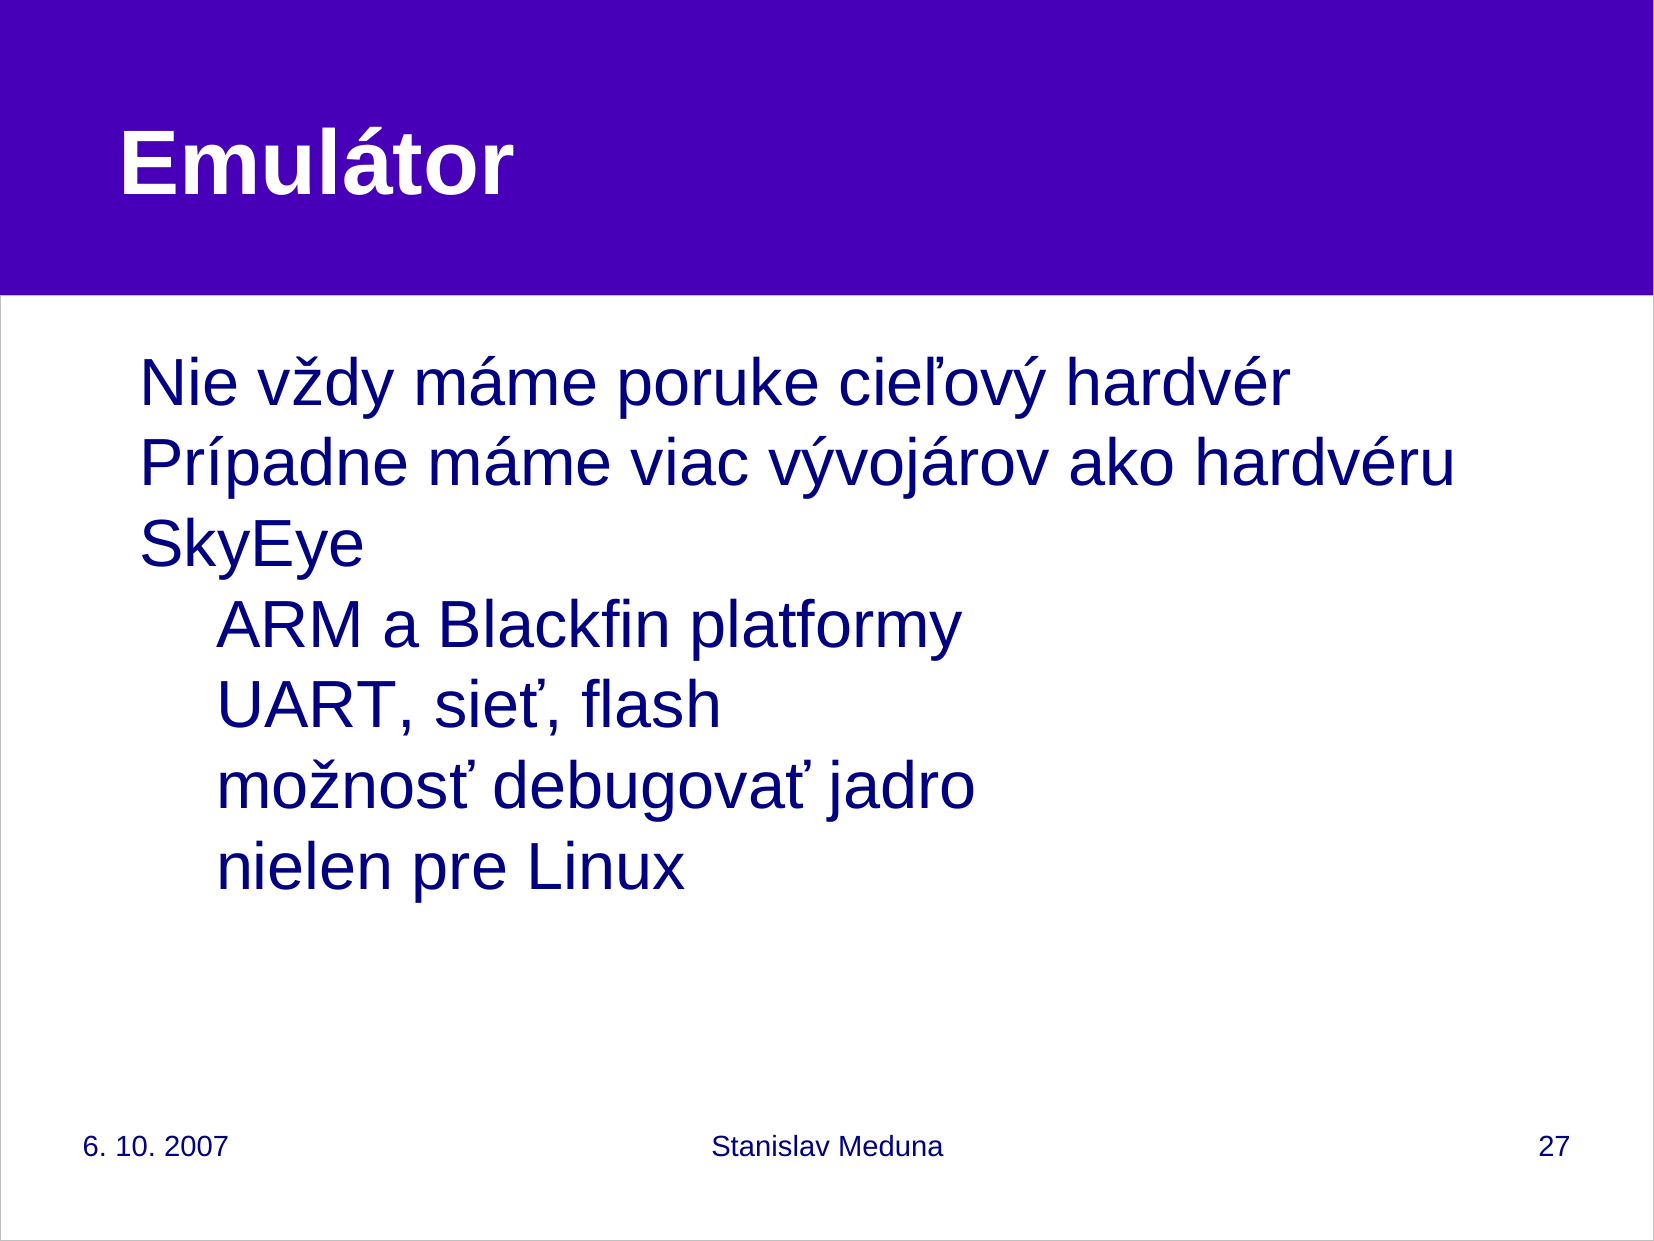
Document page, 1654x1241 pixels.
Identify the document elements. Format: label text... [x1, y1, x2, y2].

title Emulátor [118, 66, 1595, 259]
list Nie vždy máme poruke cieľový hardvér Prípadne máme viac vývojárov ako hardvéru SkyEye ARM a Blackfin platformy UART, sieť, flash možnosť debugovať jadro nielen pre Linux [121, 344, 1534, 1112]
